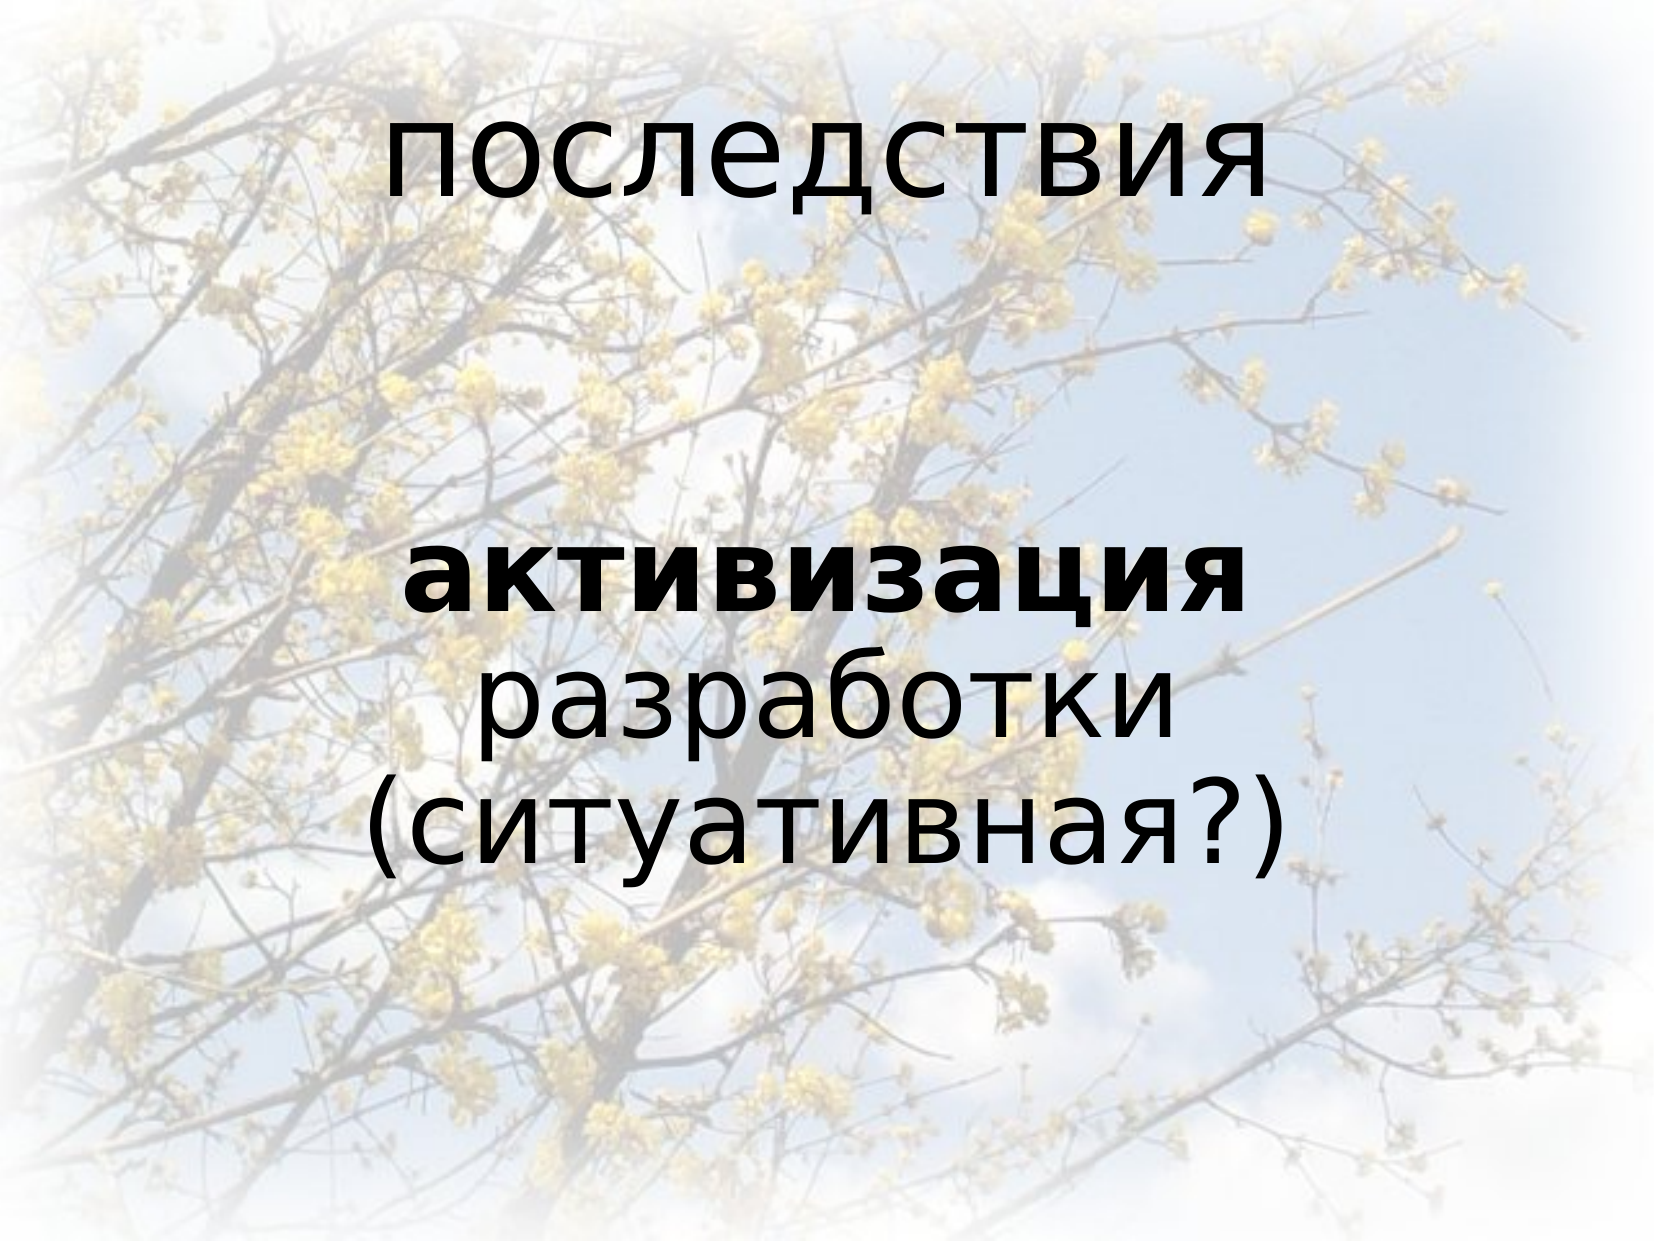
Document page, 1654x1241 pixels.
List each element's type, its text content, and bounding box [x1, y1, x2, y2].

subtitle активизация разработки (ситуативная?) [82, 290, 1571, 1109]
picture [0, 0, 1654, 1241]
title последствия [82, 49, 1571, 257]
